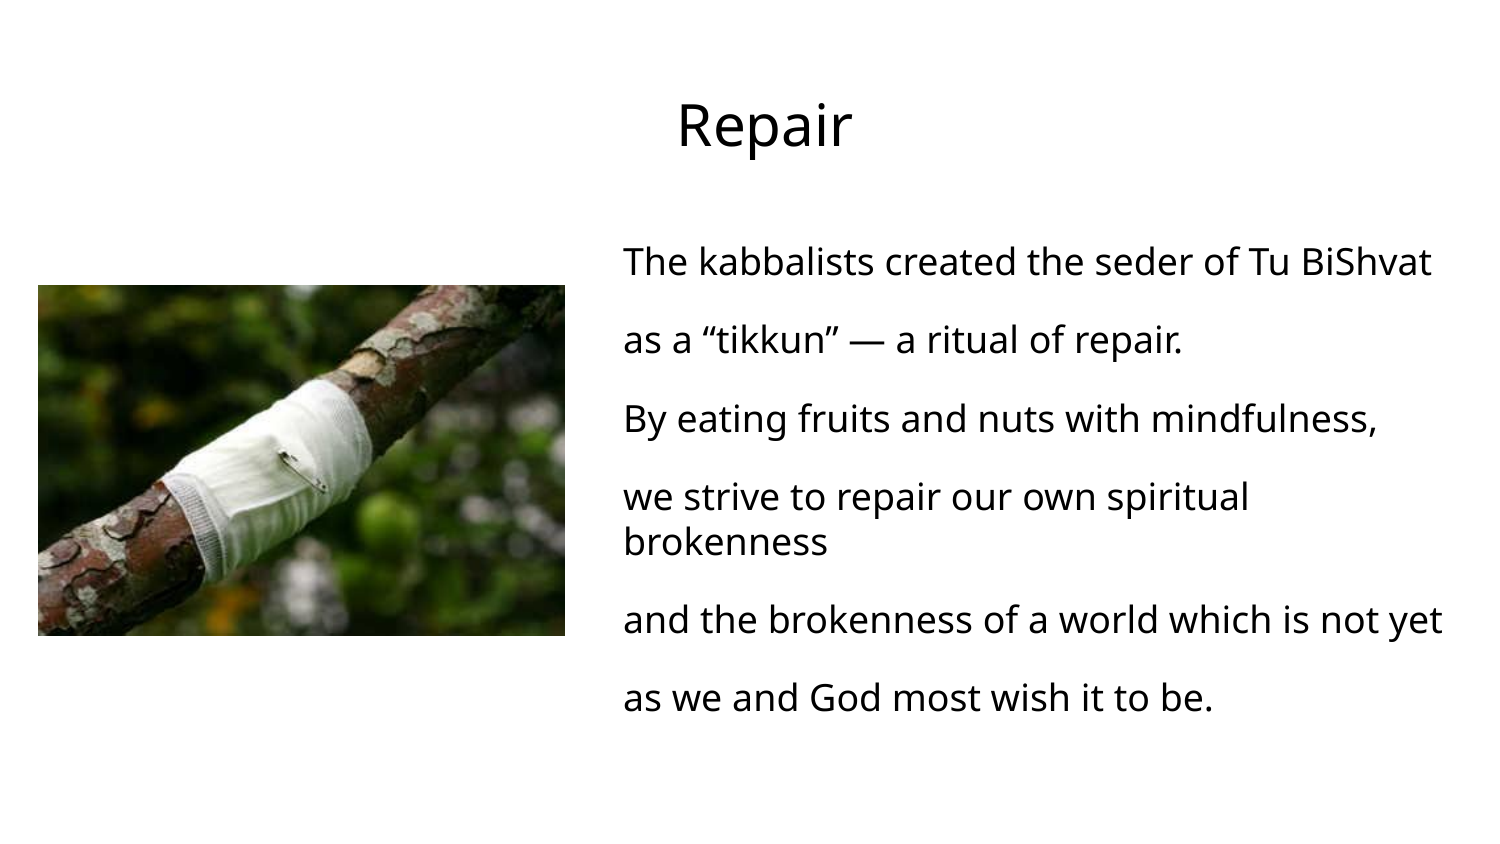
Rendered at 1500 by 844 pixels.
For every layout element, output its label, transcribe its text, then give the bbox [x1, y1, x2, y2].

title Repair [51, 72, 1449, 167]
list The kabbalists created the seder of Tu BiShvat as a “tikkun” — a ritual of repair. By eating fruits and nuts with mindfulness, we strive to repair our own spiritual brokenness and the brokenness of a world which is not yet as we and God most wish it to be. [608, 222, 1476, 844]
picture [38, 285, 565, 636]
